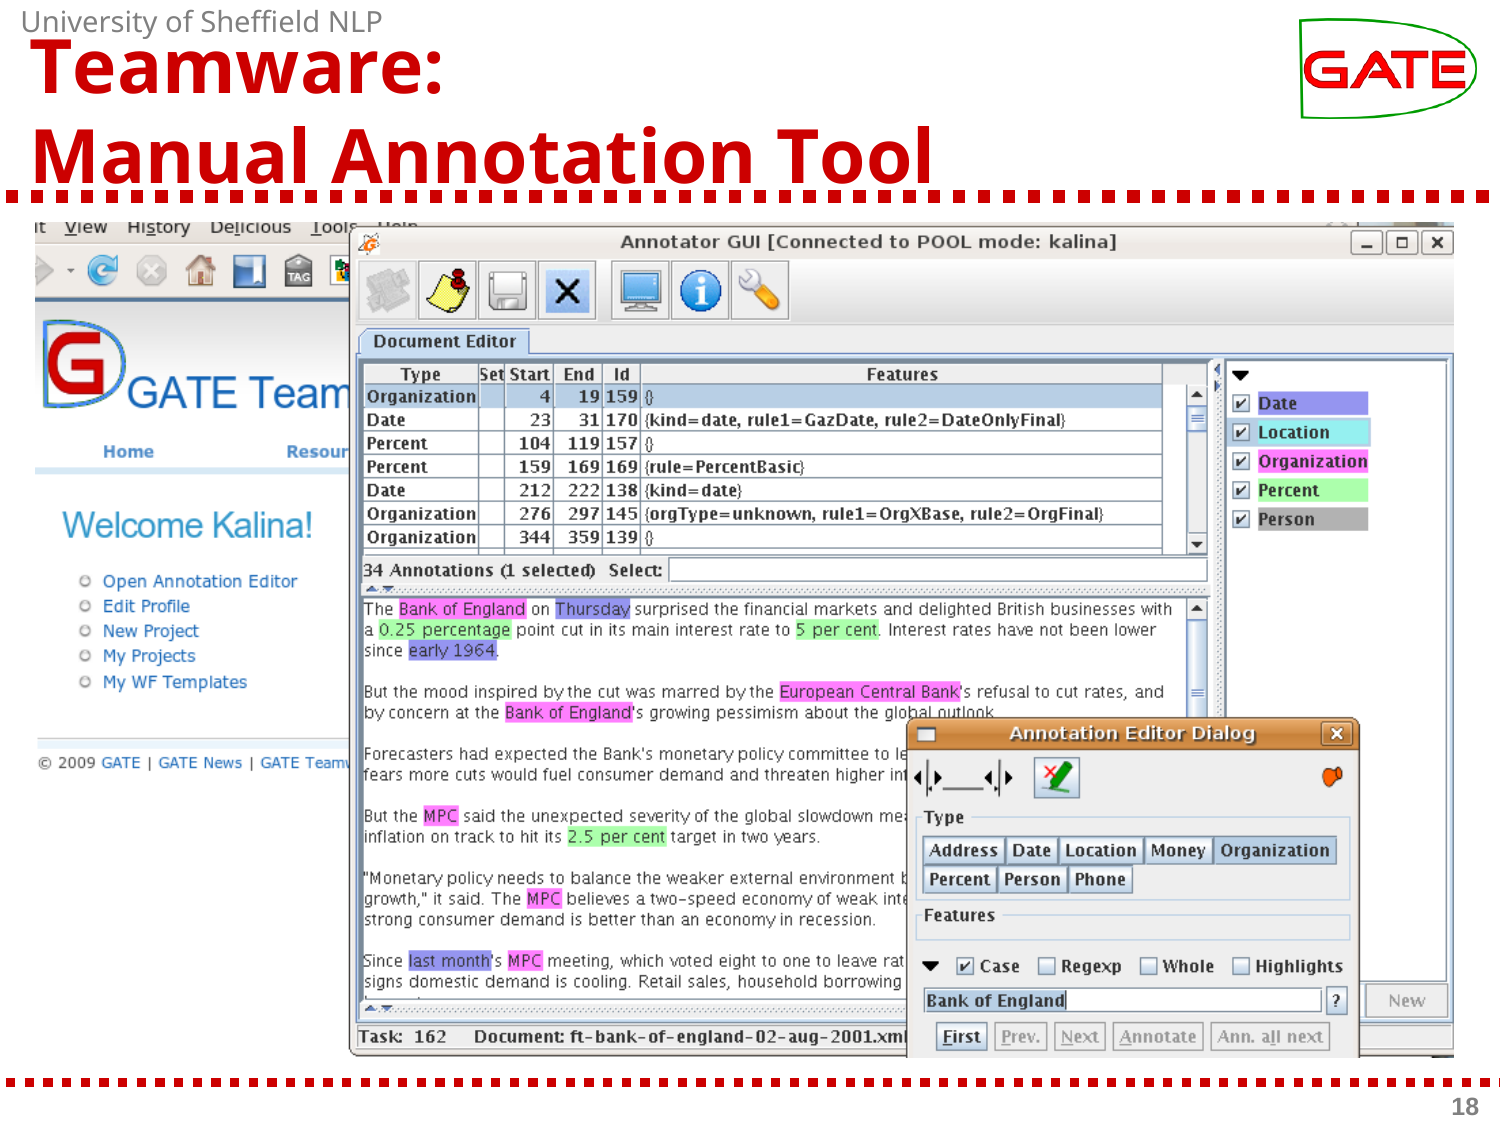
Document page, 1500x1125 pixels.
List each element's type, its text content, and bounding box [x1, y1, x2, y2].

picture [1299, 18, 1477, 119]
text_box <number> [1144, 1082, 1495, 1125]
title Teamware: Manual Annotation Tool [29, 18, 1188, 200]
picture [35, 222, 1454, 1058]
